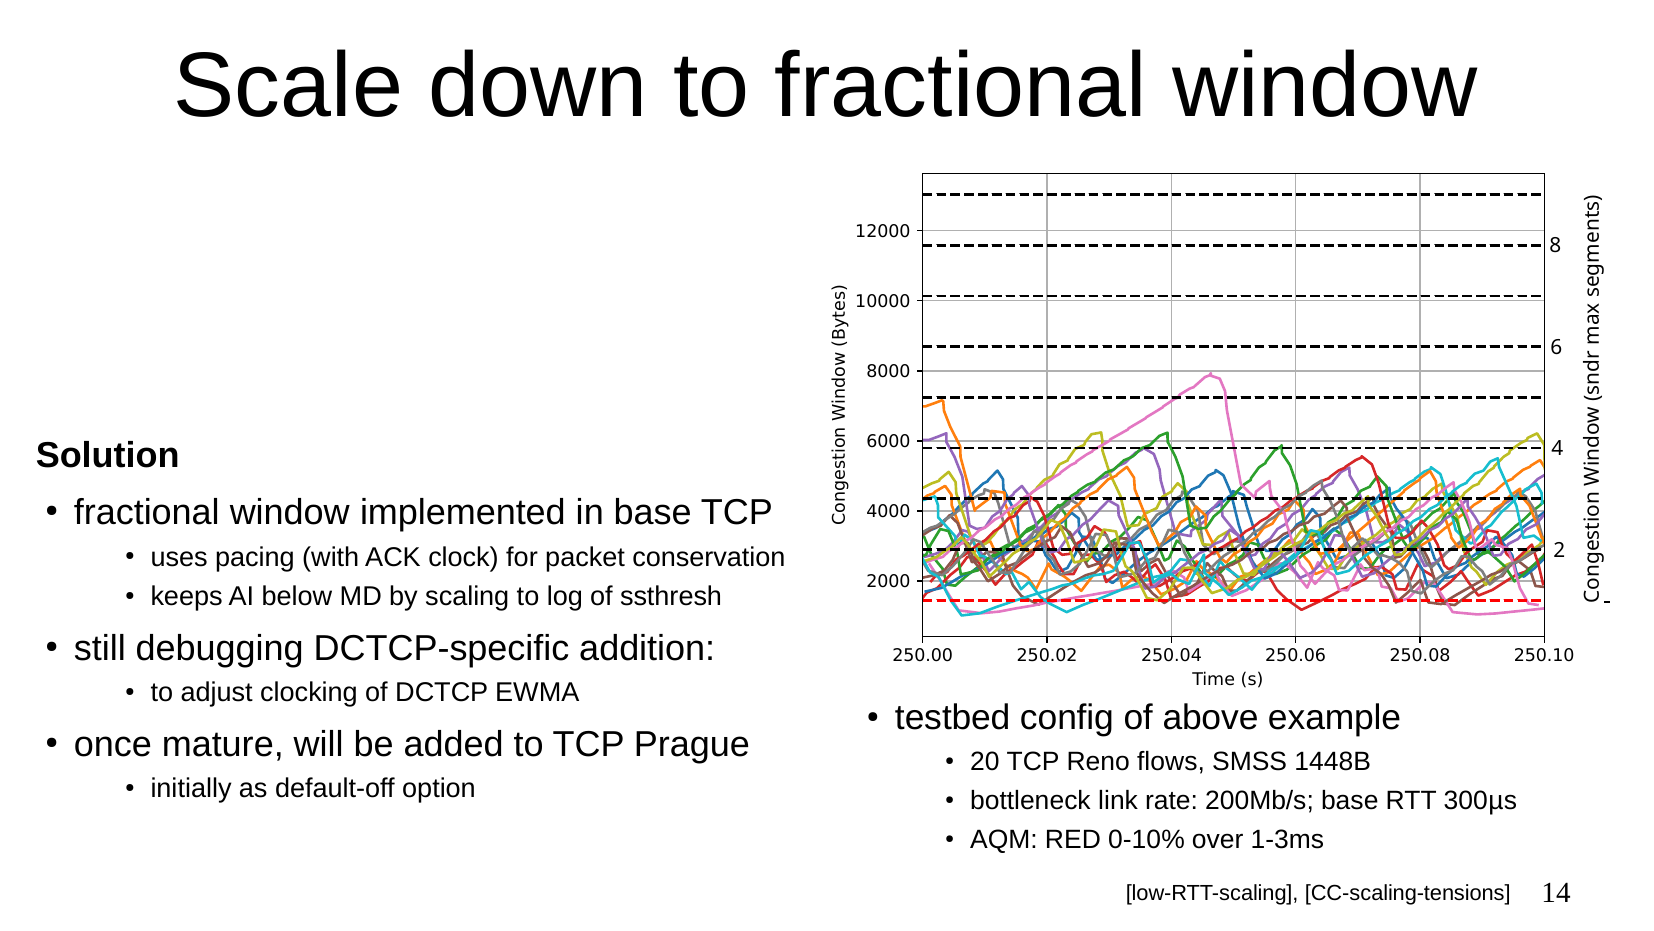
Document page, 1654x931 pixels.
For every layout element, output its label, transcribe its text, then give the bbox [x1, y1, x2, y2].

picture [822, 147, 1625, 703]
title Scale down to fractional window [82, 7, 1571, 163]
list testbed config of above example 20 TCP Reno flows, SMSS 1448B bottleneck link rate: 200Mb/s; base RTT 300µs AQM: RED 0-10% over 1-3ms [857, 698, 1574, 859]
text_box [low-RTT-scaling], [CC-scaling-tensions] [1084, 872, 1526, 913]
list Solution fractional window implemented in base TCP uses pacing (with ACK clock) for packet conservation keeps AI below MD by scaling to log of ssthresh still debugging DCTCP-specific addition: to adjust clocking of DCTCP EWMA once mature, will be added to TCP Prague initially as default-off option [35, 435, 810, 856]
